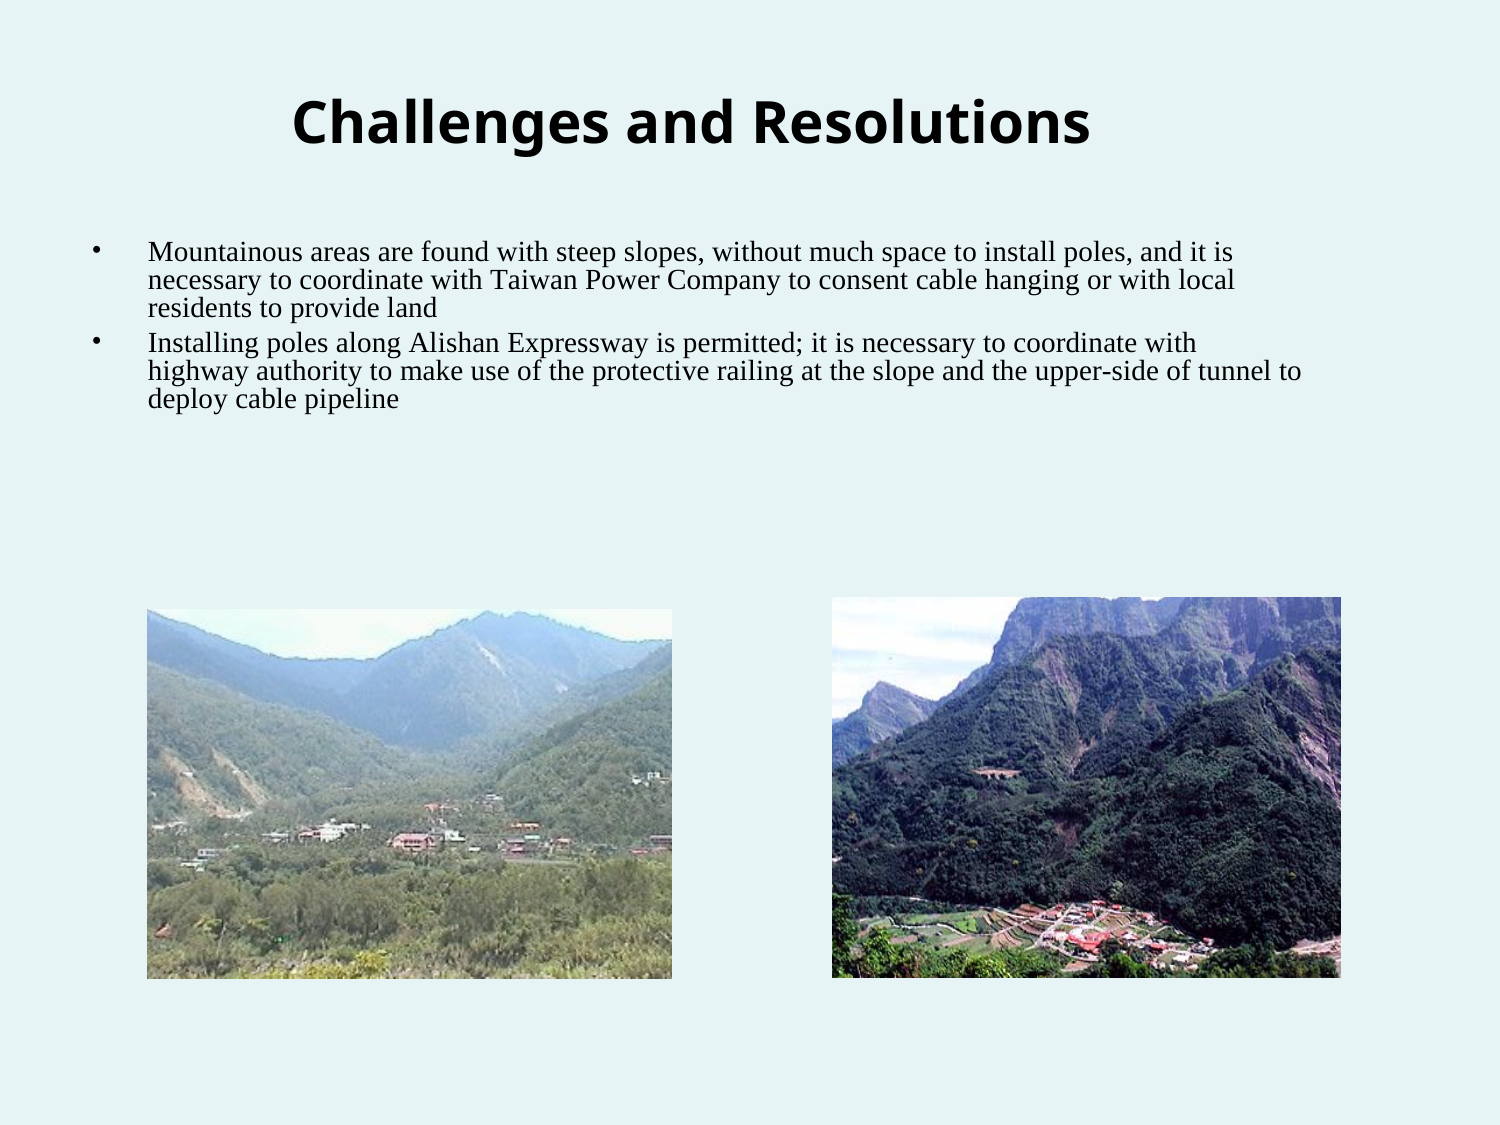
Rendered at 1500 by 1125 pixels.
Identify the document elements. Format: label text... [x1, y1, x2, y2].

picture [832, 597, 1341, 978]
list Mountainous areas are found with steep slopes, without much space to install poles, and it is necessary to coordinate with Taiwan Power Company to consent cable hanging or with local residents to provide land Installing poles along Alishan Expressway is permitted; it is necessary to coordinate with highway authority to make use of the protective railing at the slope and the upper-side of tunnel to deploy cable pipeline [76, 231, 1319, 509]
picture [147, 609, 672, 979]
title Challenges and Resolutions [147, 54, 1236, 185]
